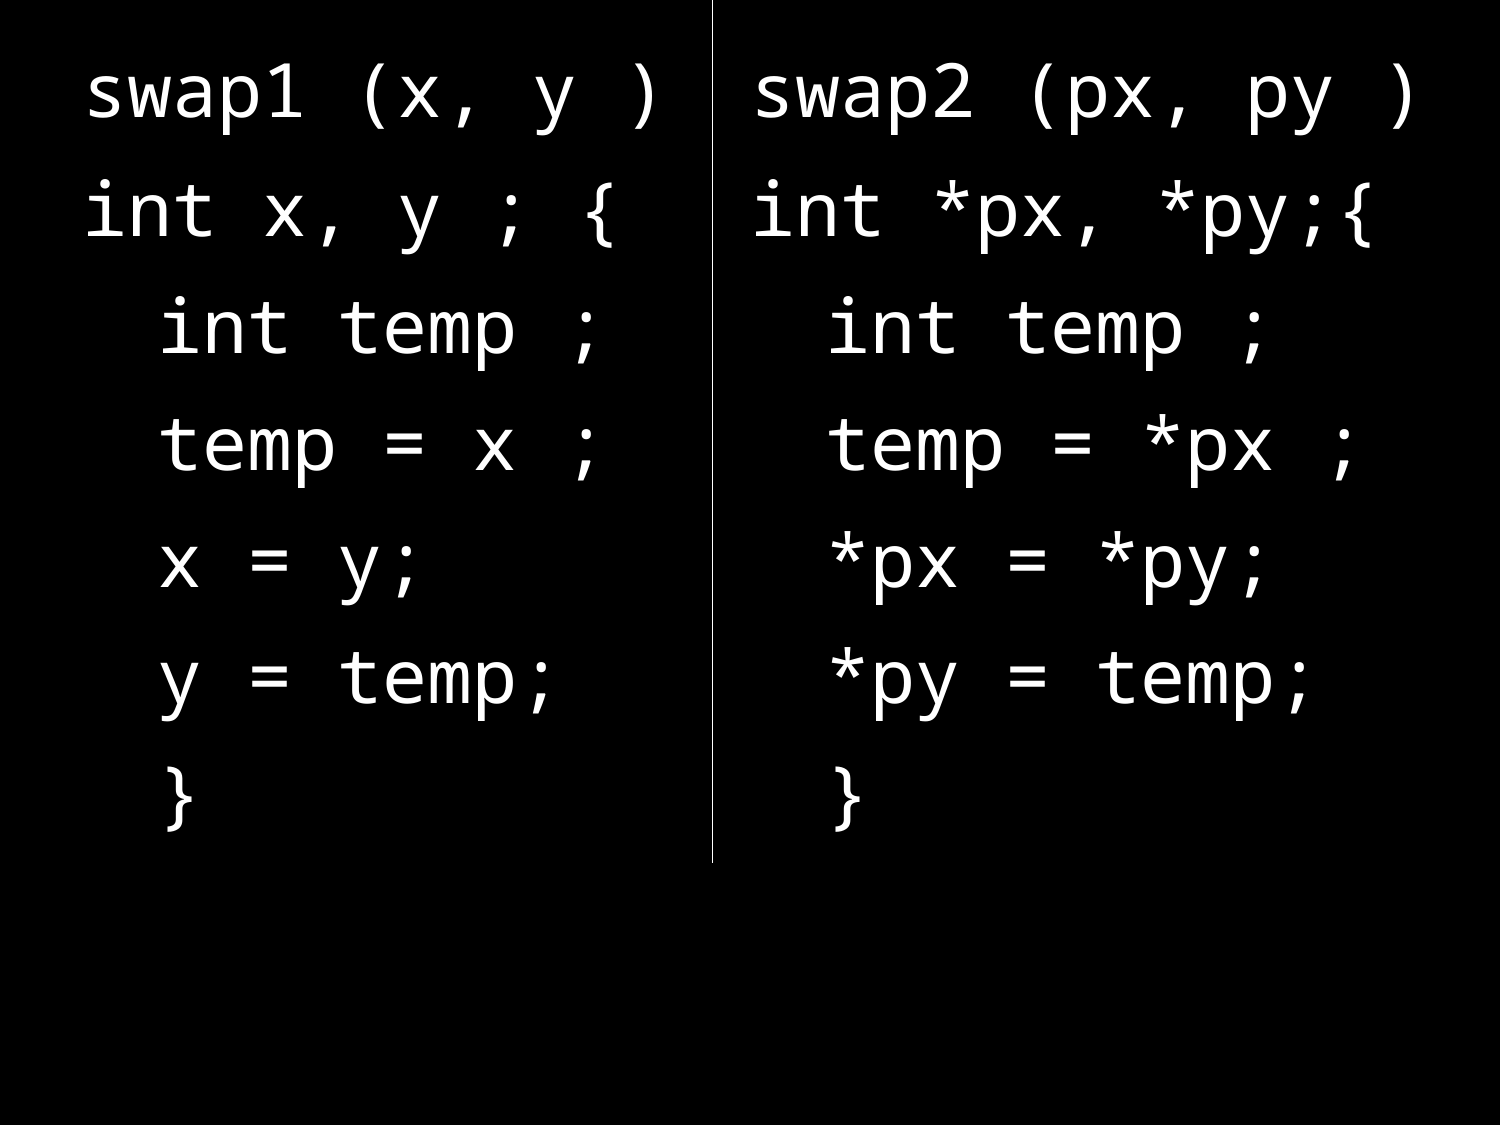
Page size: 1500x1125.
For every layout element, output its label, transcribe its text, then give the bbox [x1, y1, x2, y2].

list swap2 (px, py ) int *px, *py;{ int temp ; temp = *px ; *px = *py; *py = temp; } [750, 37, 1439, 1088]
list swap1 (x, y ) int x, y ; { int temp ; temp = x ; x = y; y = temp; } [82, 37, 809, 1109]
